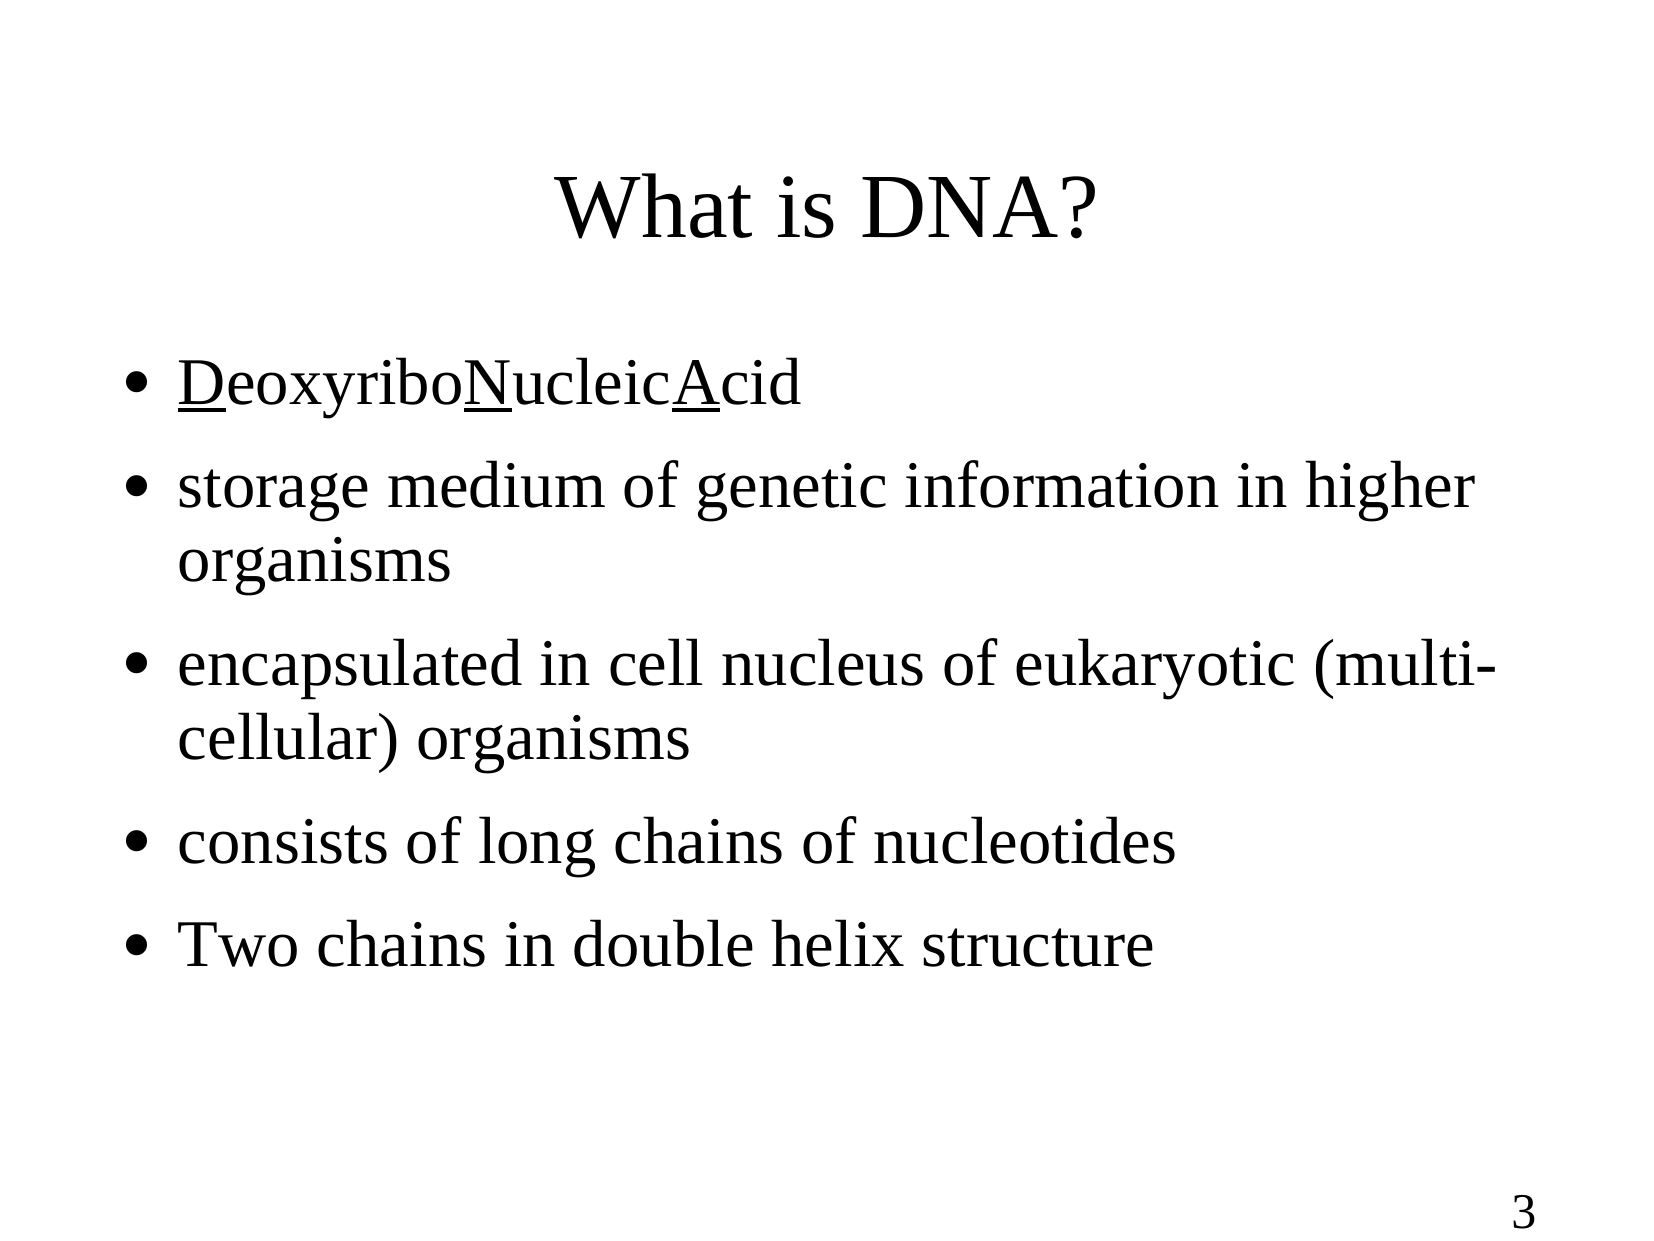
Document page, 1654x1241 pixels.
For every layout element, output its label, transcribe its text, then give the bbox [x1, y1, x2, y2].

title What is DNA? [121, 102, 1534, 311]
text_box <number> [1511, 1183, 1654, 1241]
list DeoxyriboNucleicAcid storage medium of genetic information in higher organisms encapsulated in cell nucleus of eukaryotic (multi-cellular) organisms consists of long chains of nucleotides Two chains in double helix structure [121, 344, 1534, 1127]
